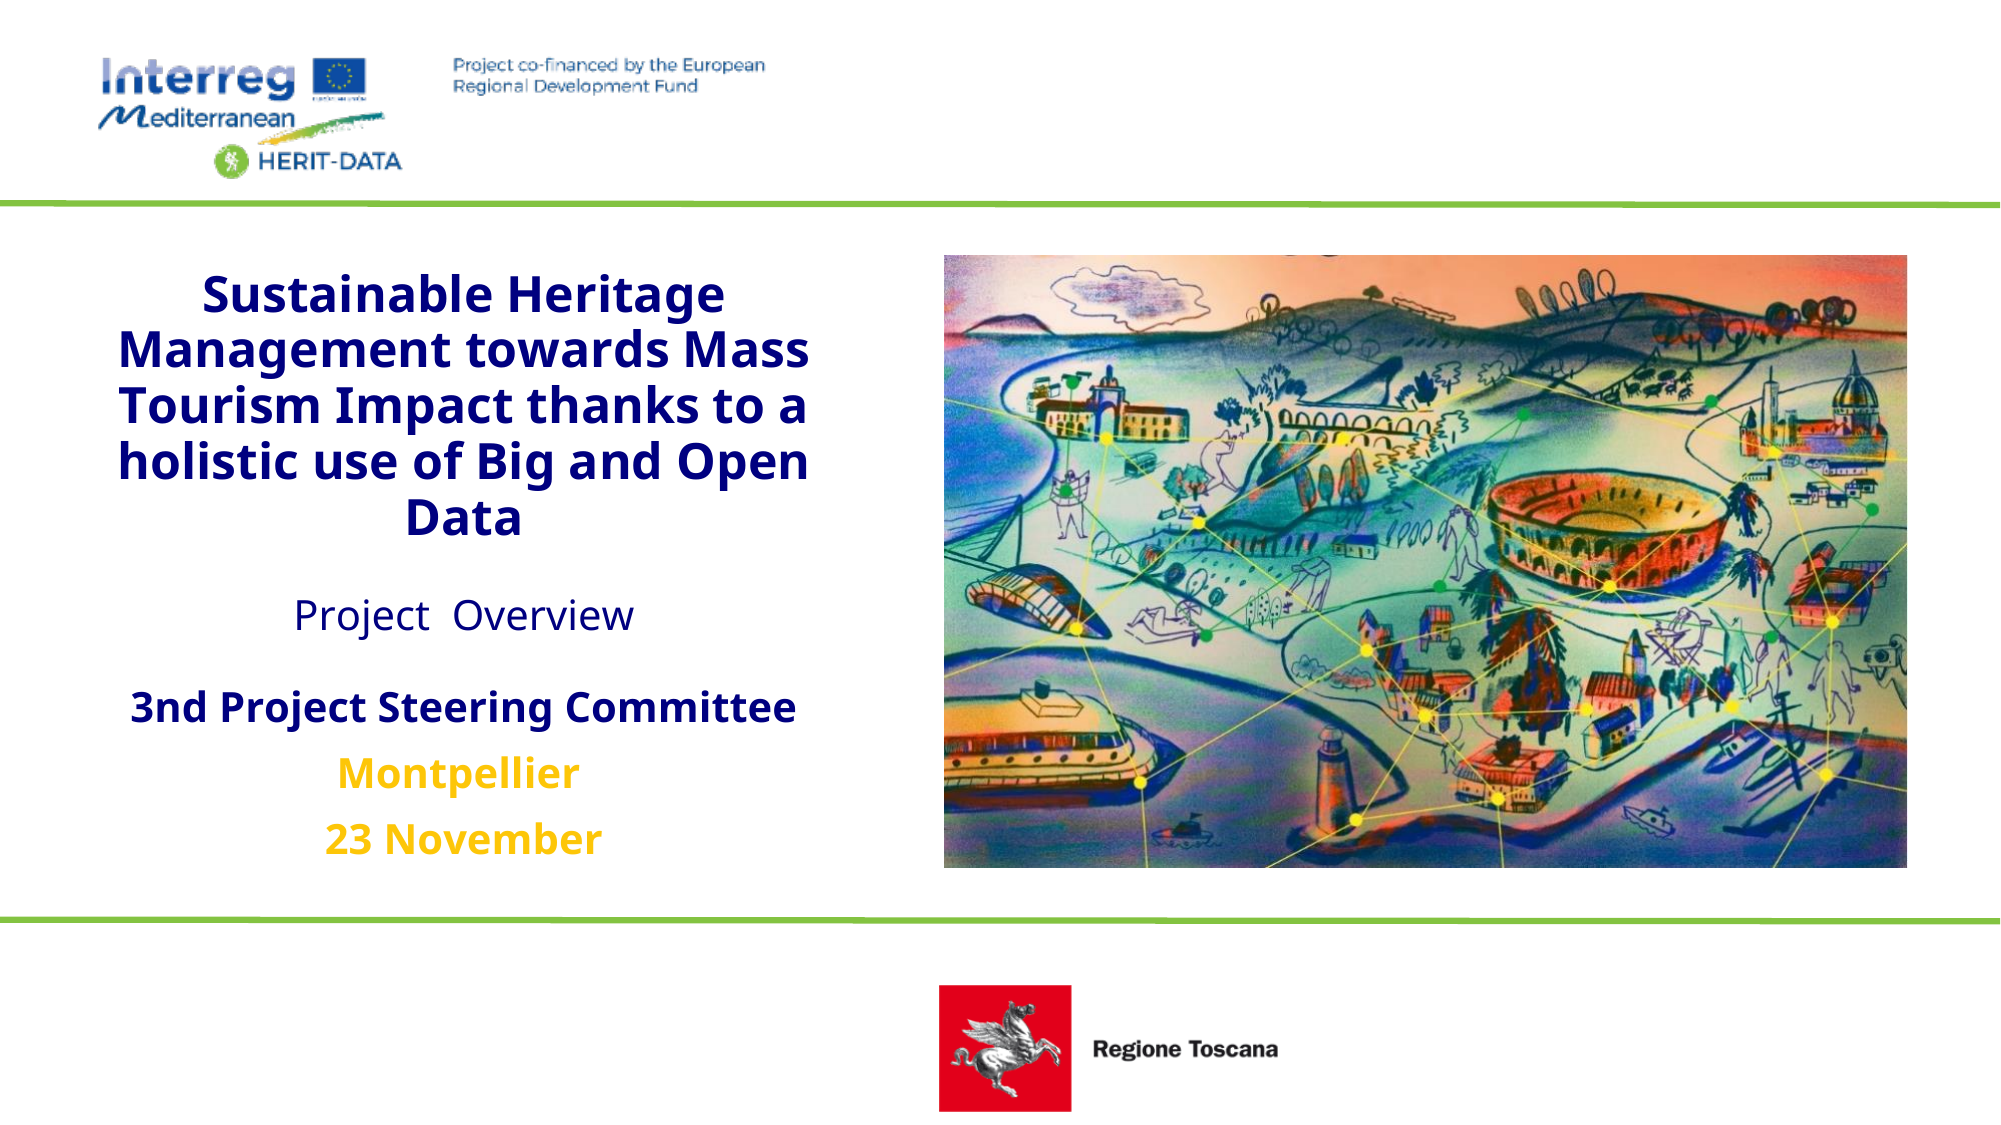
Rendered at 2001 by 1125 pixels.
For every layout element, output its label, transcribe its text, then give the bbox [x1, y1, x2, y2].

subtitle Sustainable Heritage Management towards Mass Tourism Impact thanks to a holistic use of Big and Open Data Project Overview 3nd Project Steering Committee Montpellier 23 November [50, 260, 878, 695]
picture [939, 985, 1281, 1113]
picture [50, 24, 816, 200]
picture [944, 255, 1908, 868]
